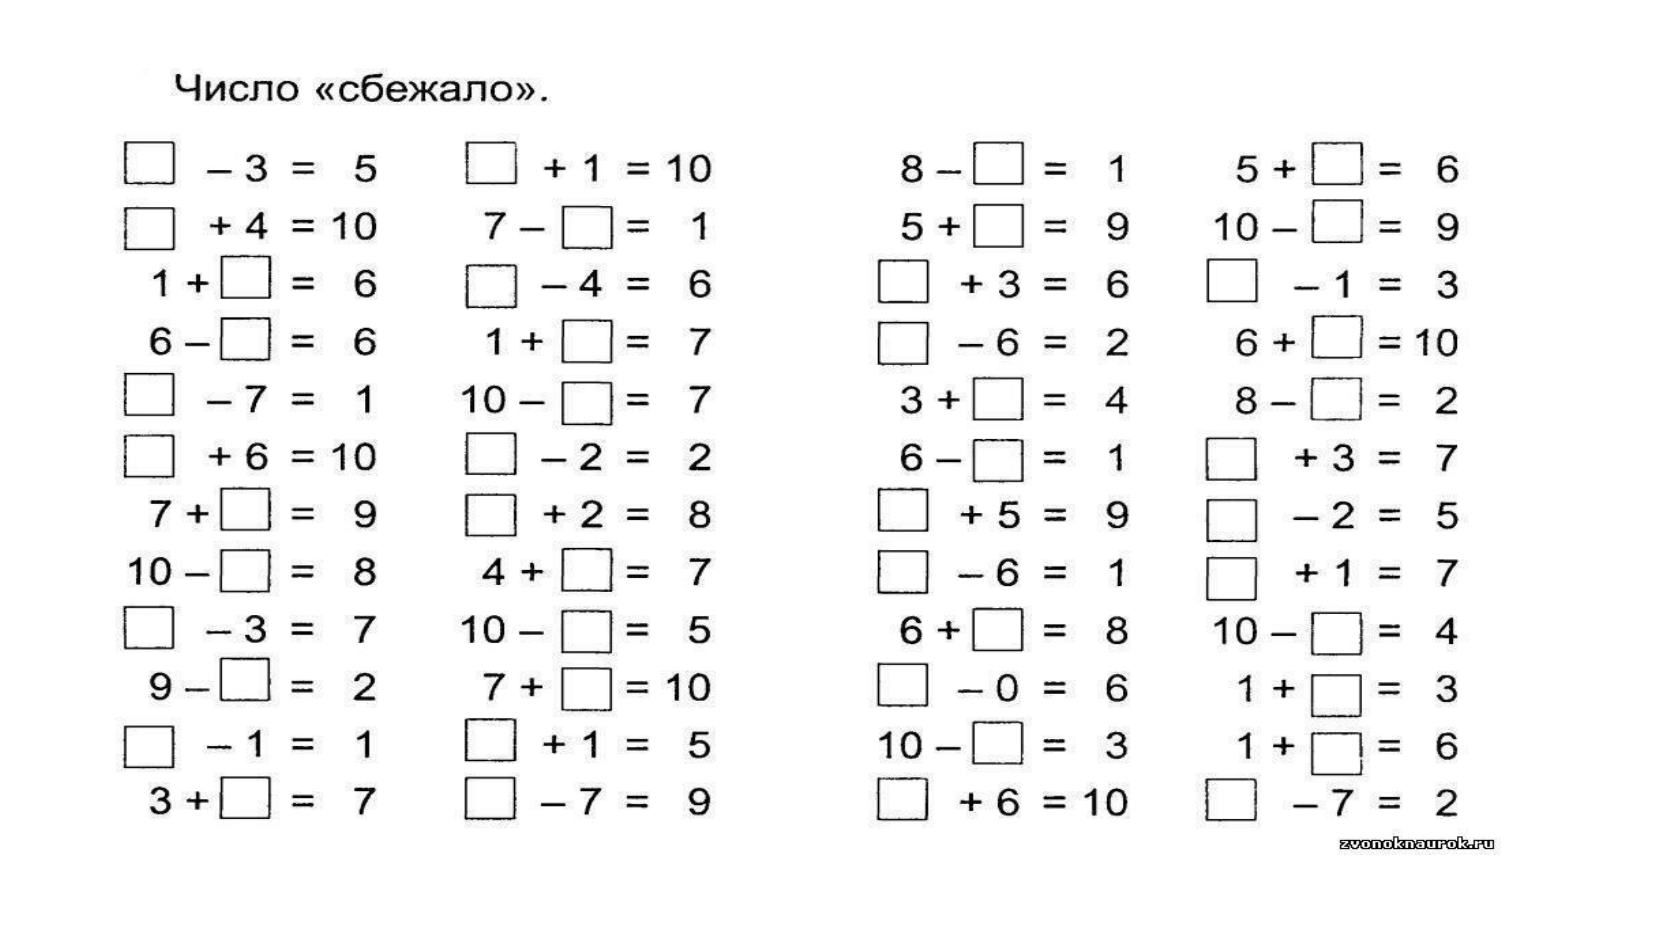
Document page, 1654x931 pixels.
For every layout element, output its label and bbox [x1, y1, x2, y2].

picture [105, 59, 1501, 856]
